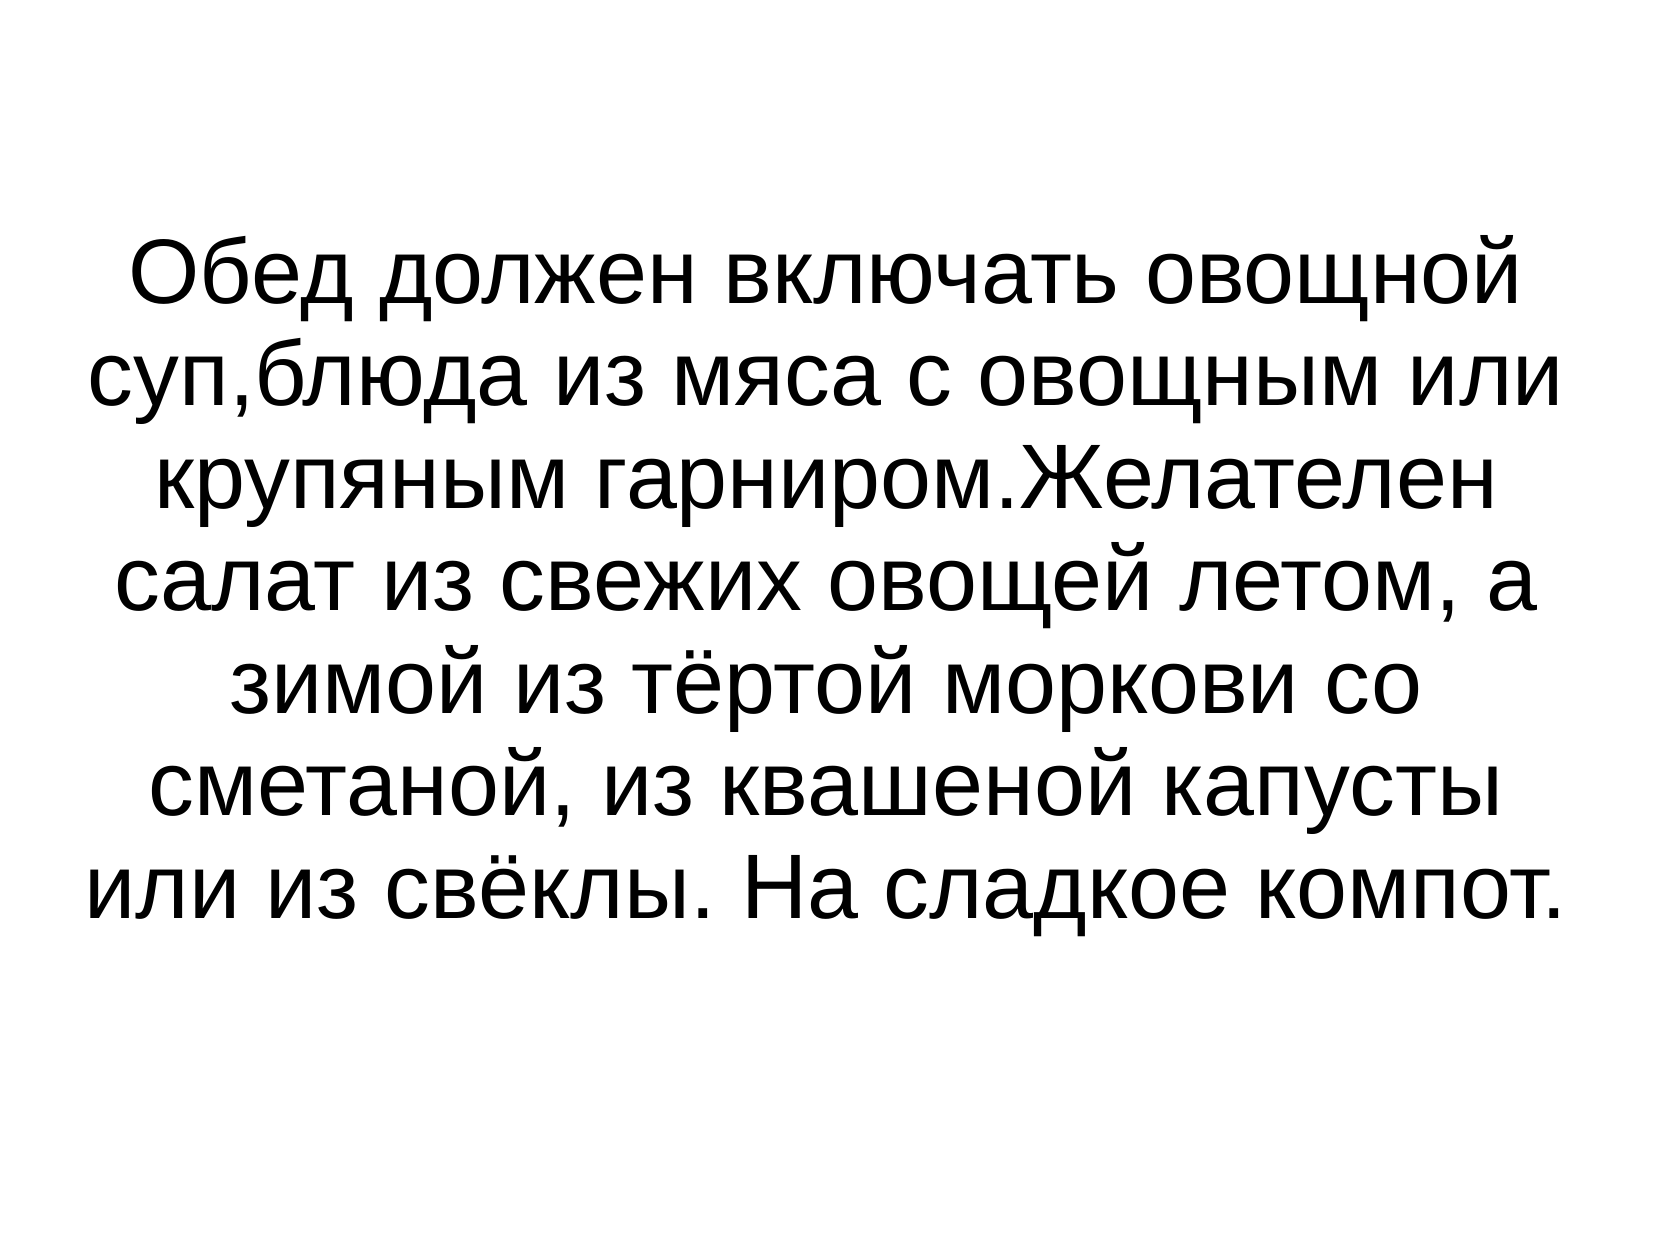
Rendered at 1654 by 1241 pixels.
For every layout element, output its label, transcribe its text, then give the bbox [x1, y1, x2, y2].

subtitle Обед должен включать овощной суп,блюда из мяса с овощным или крупяным гарниром.Желателен салат из свежих овощей летом, а зимой из тёртой моркови со сметаной, из квашеной капусты или из свёклы. На сладкое компот. [82, 49, 1571, 1109]
